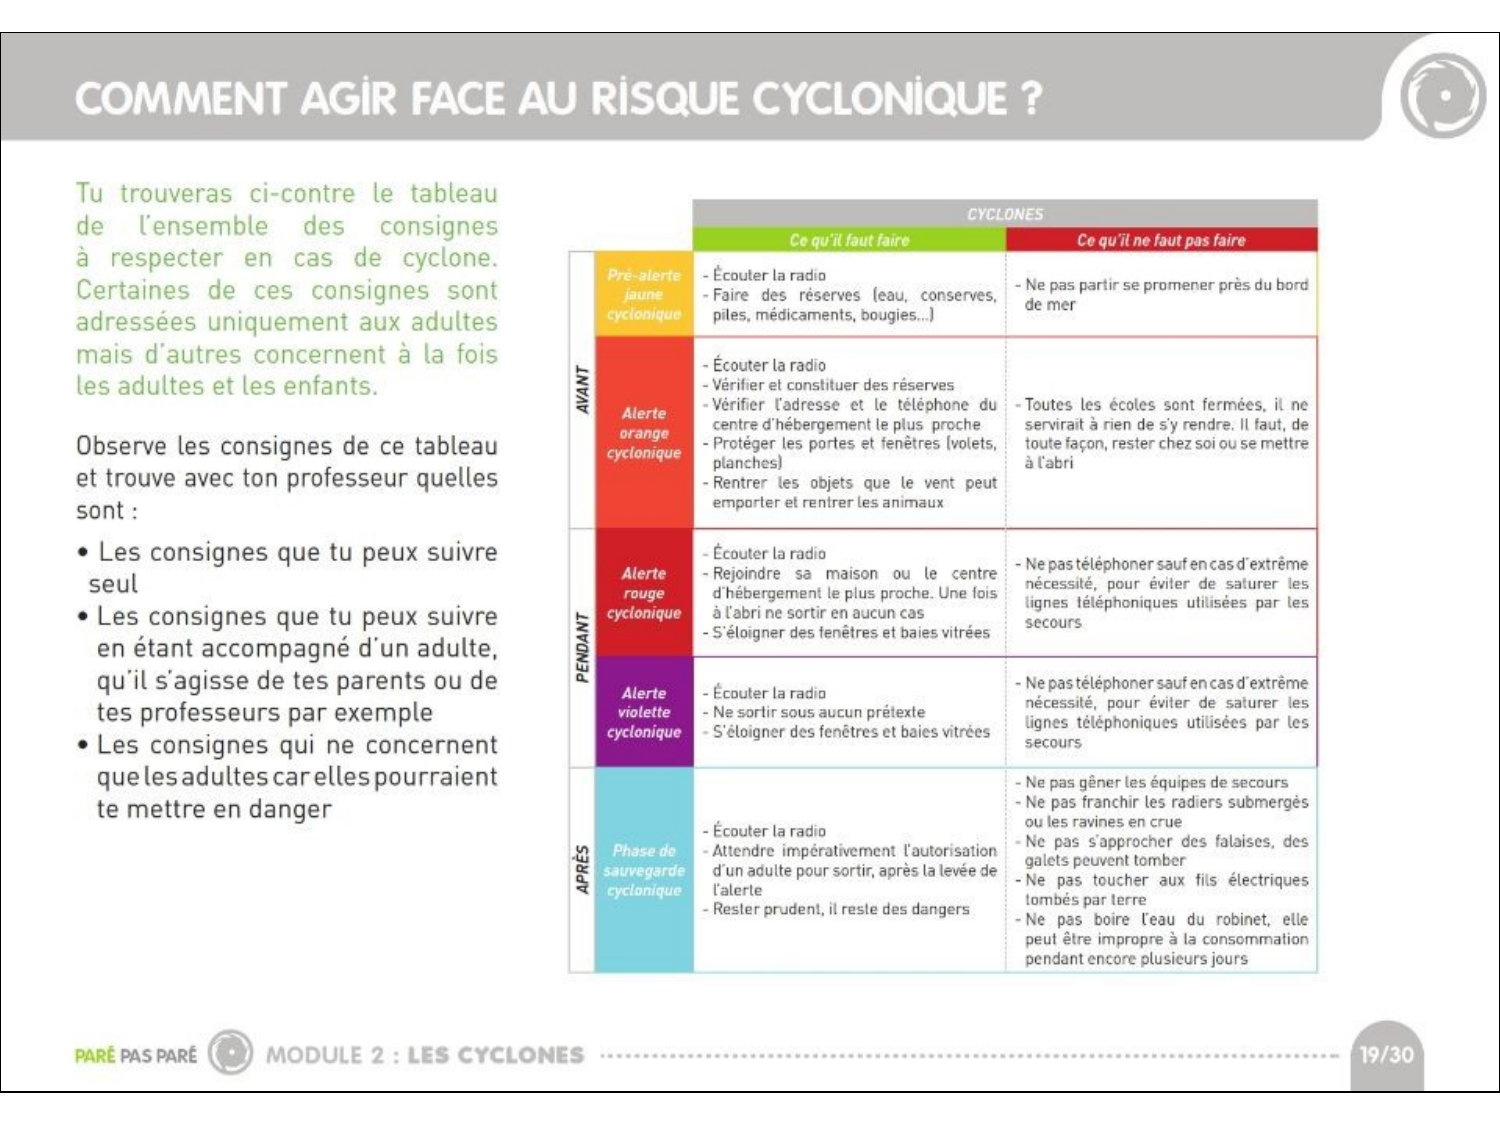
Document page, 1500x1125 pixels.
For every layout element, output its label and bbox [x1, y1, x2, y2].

text_box [0, 32, 1500, 1093]
